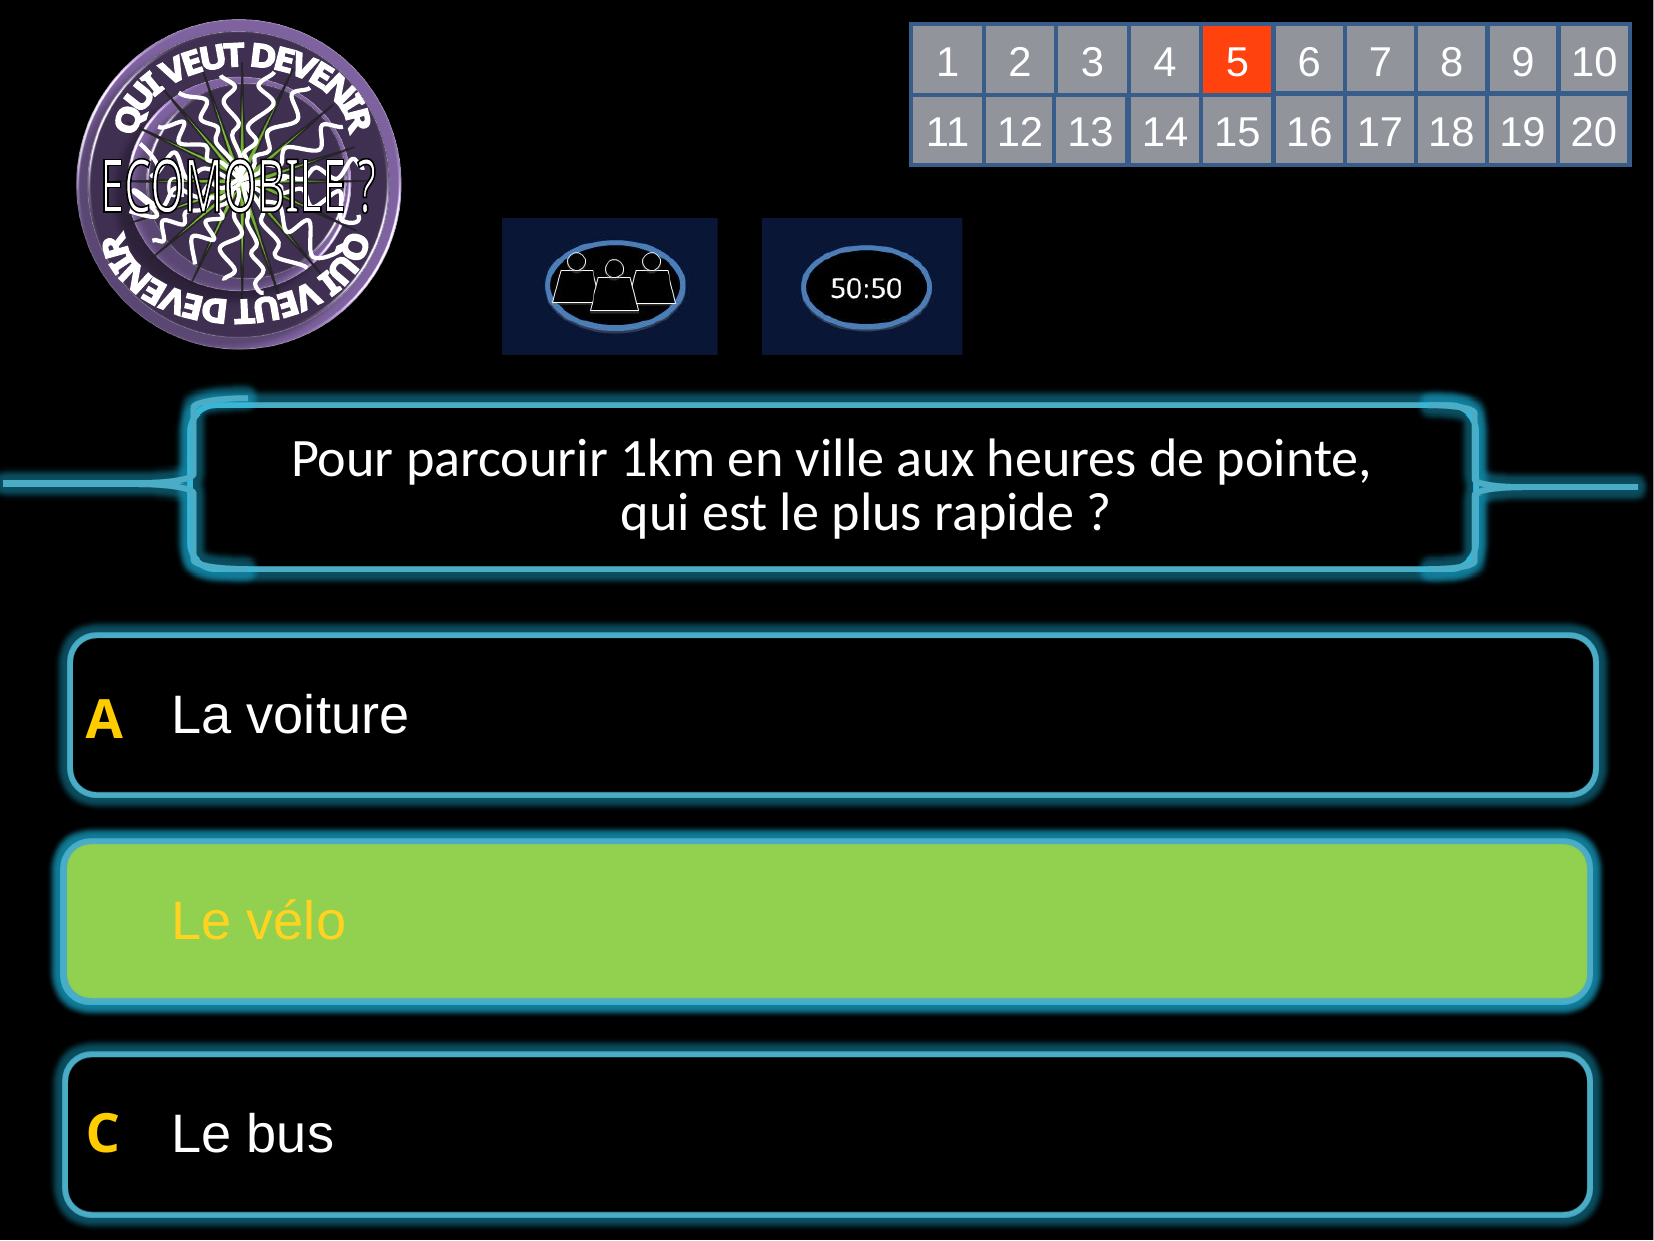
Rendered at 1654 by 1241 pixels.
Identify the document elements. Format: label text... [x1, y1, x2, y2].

text_box 11 [911, 94, 983, 166]
text_box 1 [911, 24, 983, 94]
text_box 18 [1415, 93, 1486, 166]
picture [0, 377, 1654, 591]
text_box 5 [1201, 24, 1273, 94]
text_box 7 [1344, 24, 1416, 93]
text_box 6 [1273, 24, 1344, 93]
text_box 20 [1558, 93, 1630, 166]
text_box 8 [1416, 24, 1487, 93]
picture [53, 18, 402, 370]
text_box 17 [1345, 93, 1415, 166]
picture [50, 615, 1616, 815]
list Le vélo [171, 850, 1571, 993]
text_box 14 [1128, 94, 1201, 166]
text_box 2 [983, 24, 1056, 94]
text_box 15 [1201, 94, 1273, 166]
list Le bus [171, 1062, 1571, 1205]
text_box 12 [983, 94, 1054, 166]
text_box 3 [1056, 24, 1128, 95]
title Pour parcourir 1km en ville aux heures de pointe, qui est le plus rapide ? [200, 407, 1477, 573]
picture [45, 1034, 1610, 1235]
text_box 16 [1273, 93, 1345, 166]
list La voiture [171, 643, 1571, 786]
text_box 10 [1558, 24, 1630, 93]
text_box 13 [1054, 94, 1127, 166]
text_box 9 [1487, 24, 1558, 93]
picture [43, 821, 1610, 1022]
text_box 4 [1128, 24, 1201, 94]
text_box 19 [1486, 93, 1558, 166]
